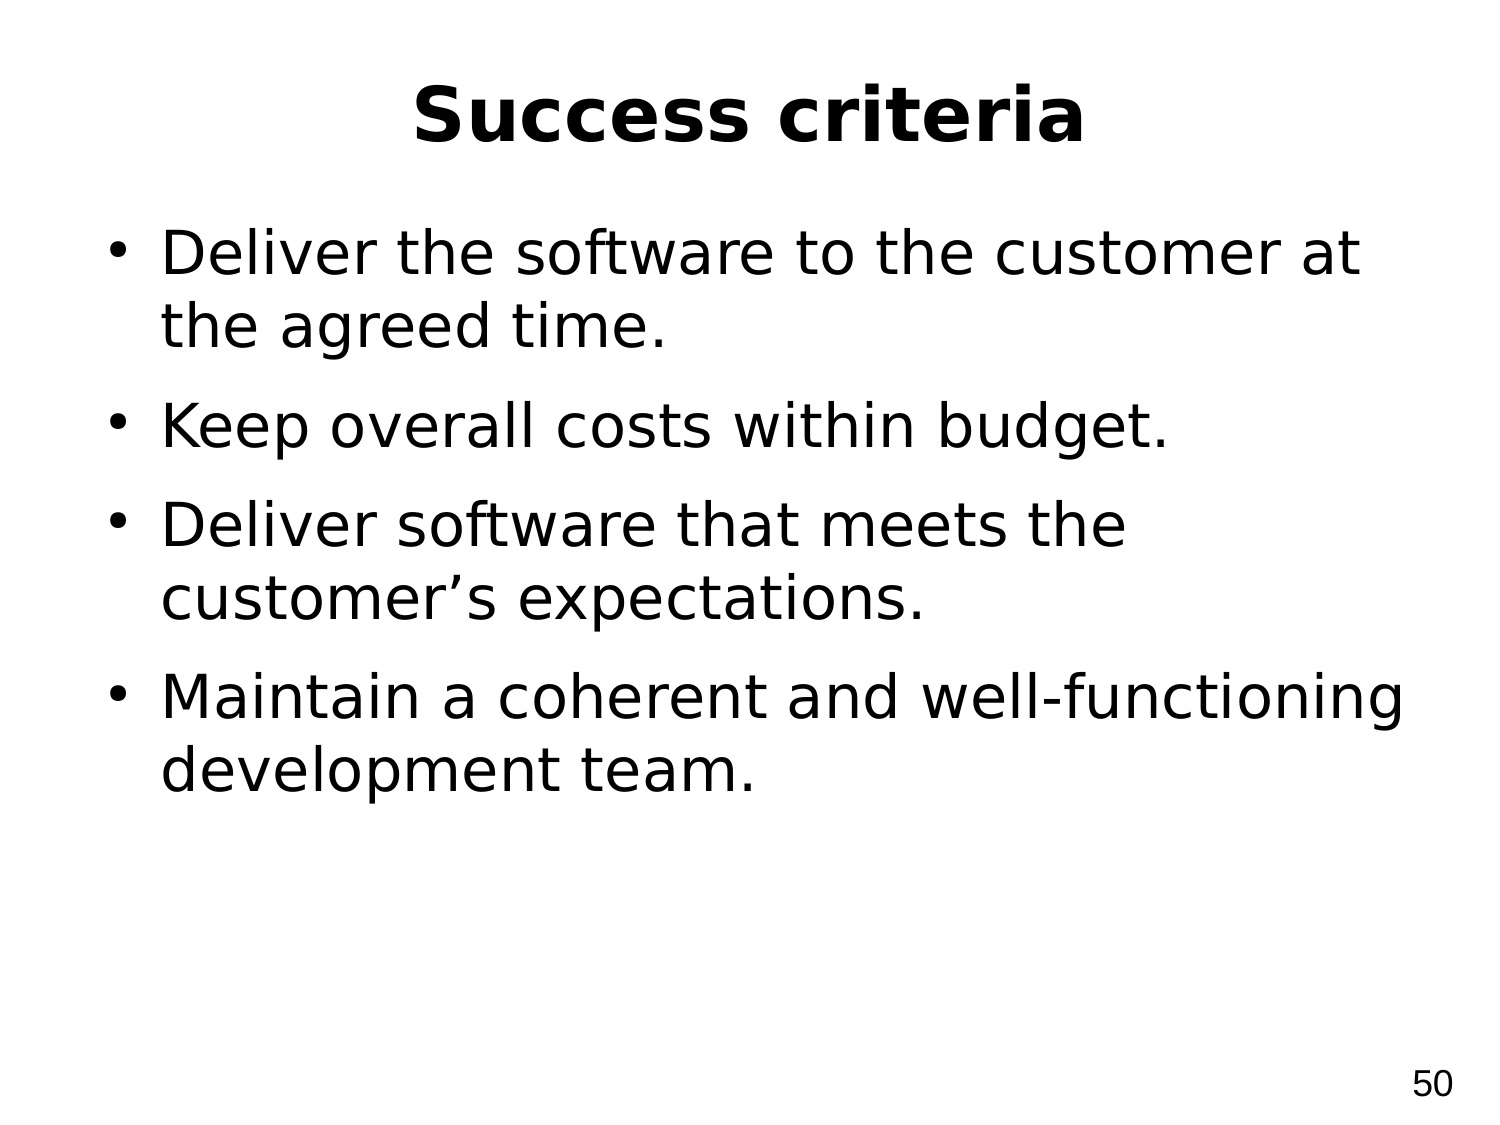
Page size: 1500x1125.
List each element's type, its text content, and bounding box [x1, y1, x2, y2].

list Deliver the software to the customer at the agreed time. Keep overall costs within budget. Deliver software that meets the customer’s expectations. Maintain a coherent and well-functioning development team. [75, 206, 1425, 1093]
title Success criteria [75, 44, 1425, 177]
